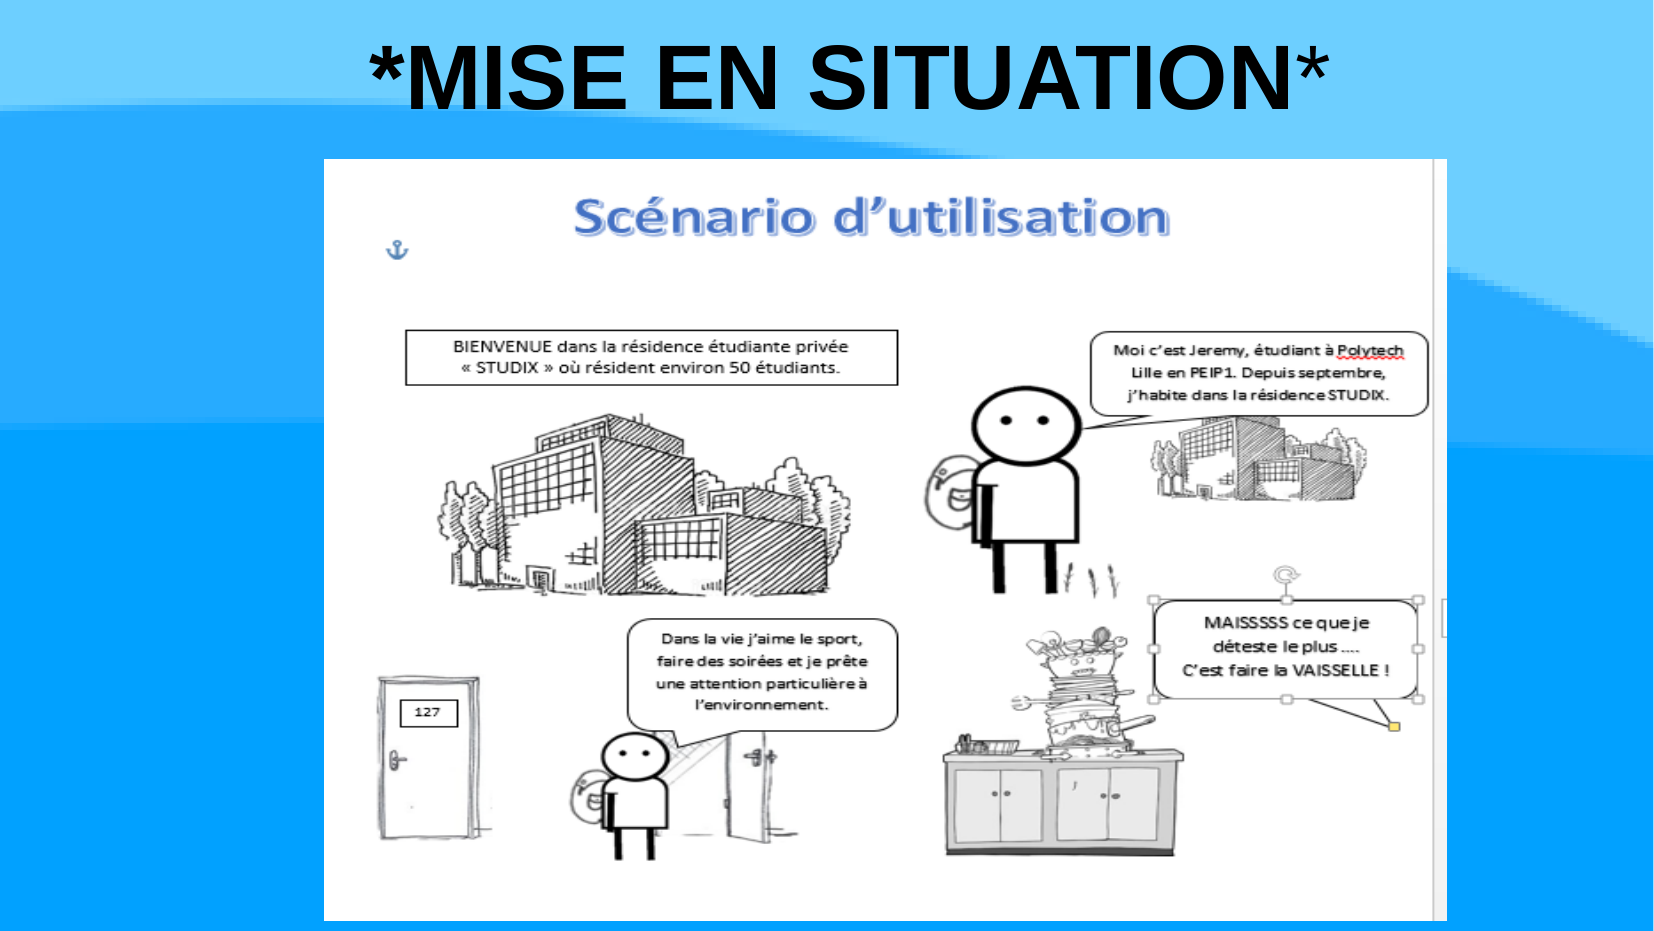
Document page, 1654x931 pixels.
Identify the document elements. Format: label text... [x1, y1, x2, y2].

title *MISE EN SITUATION* [106, 0, 1595, 156]
picture [0, 0, 1654, 931]
